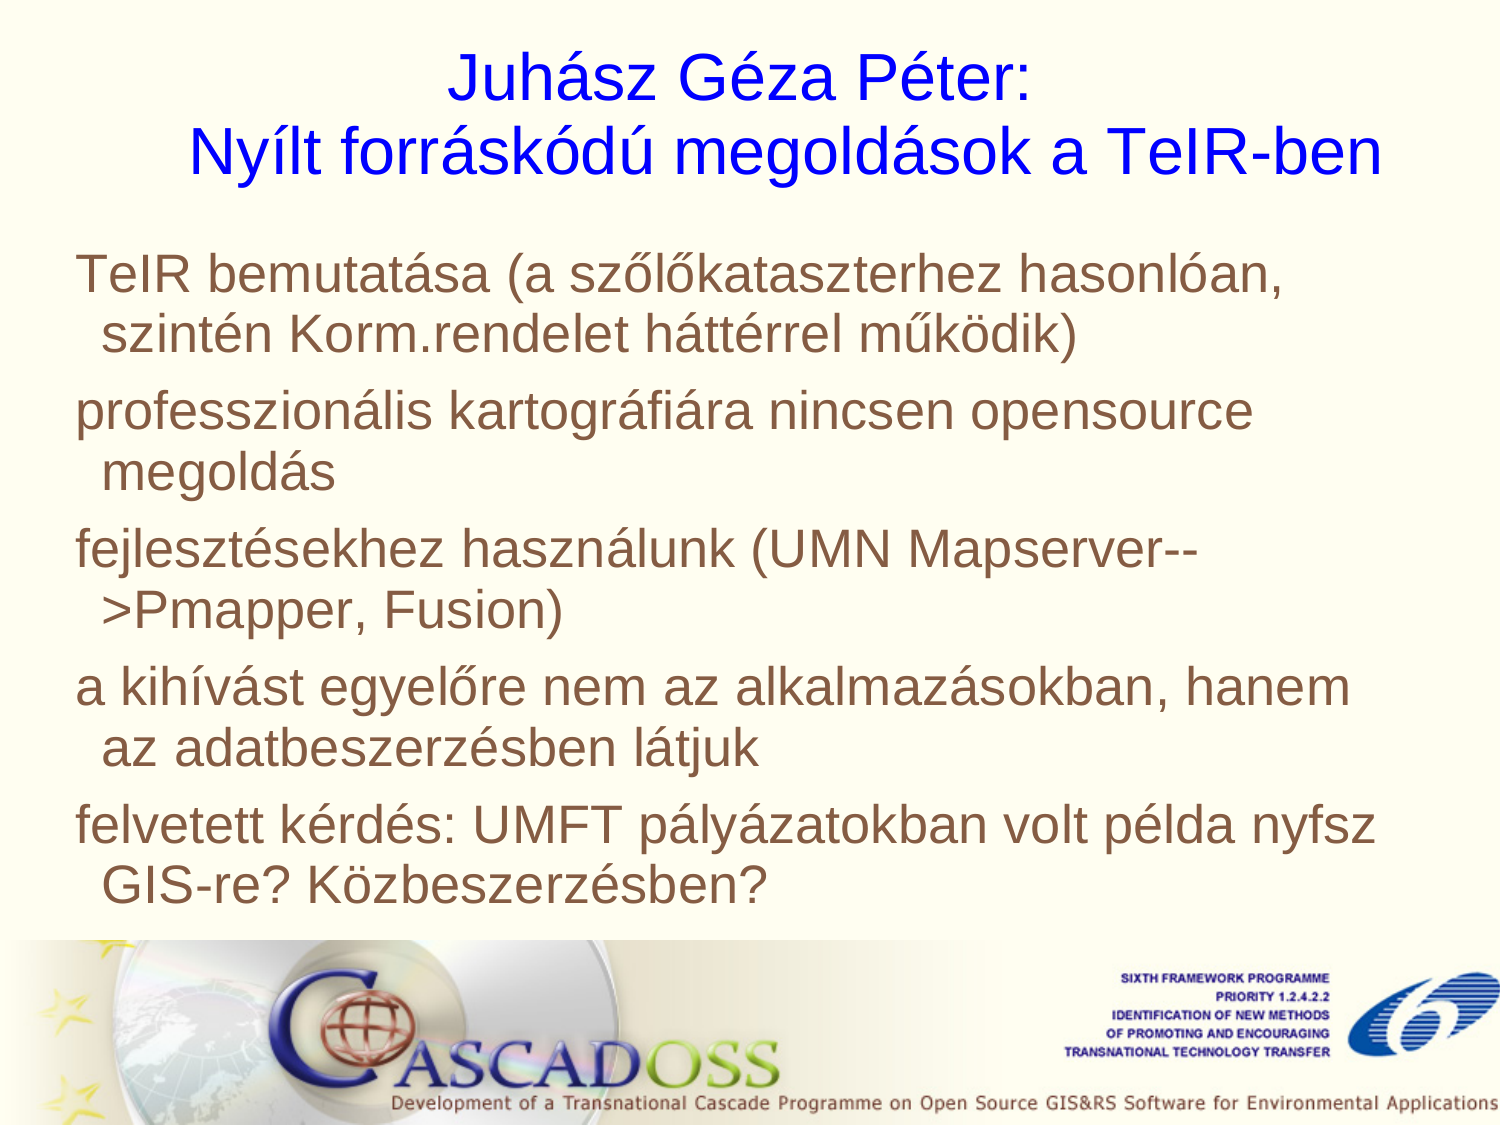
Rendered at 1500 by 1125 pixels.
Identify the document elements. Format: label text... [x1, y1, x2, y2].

title Juhász Géza Péter: Nyílt forráskódú megoldások a TeIR-ben [75, 28, 1425, 201]
picture [0, 940, 1500, 1125]
subtitle TeIR bemutatása (a szőlőkataszterhez hasonlóan, szintén Korm.rendelet háttérrel működik) professzionális kartográfiára nincsen opensource megoldás fejlesztésekhez használunk (UMN Mapserver-->Pmapper, Fusion) a kihívást egyelőre nem az alkalmazásokban, hanem az adatbeszerzésben látjuk felvetett kérdés: UMFT pályázatokban volt példa nyfsz GIS-re? Közbeszerzésben? [75, 215, 1425, 944]
